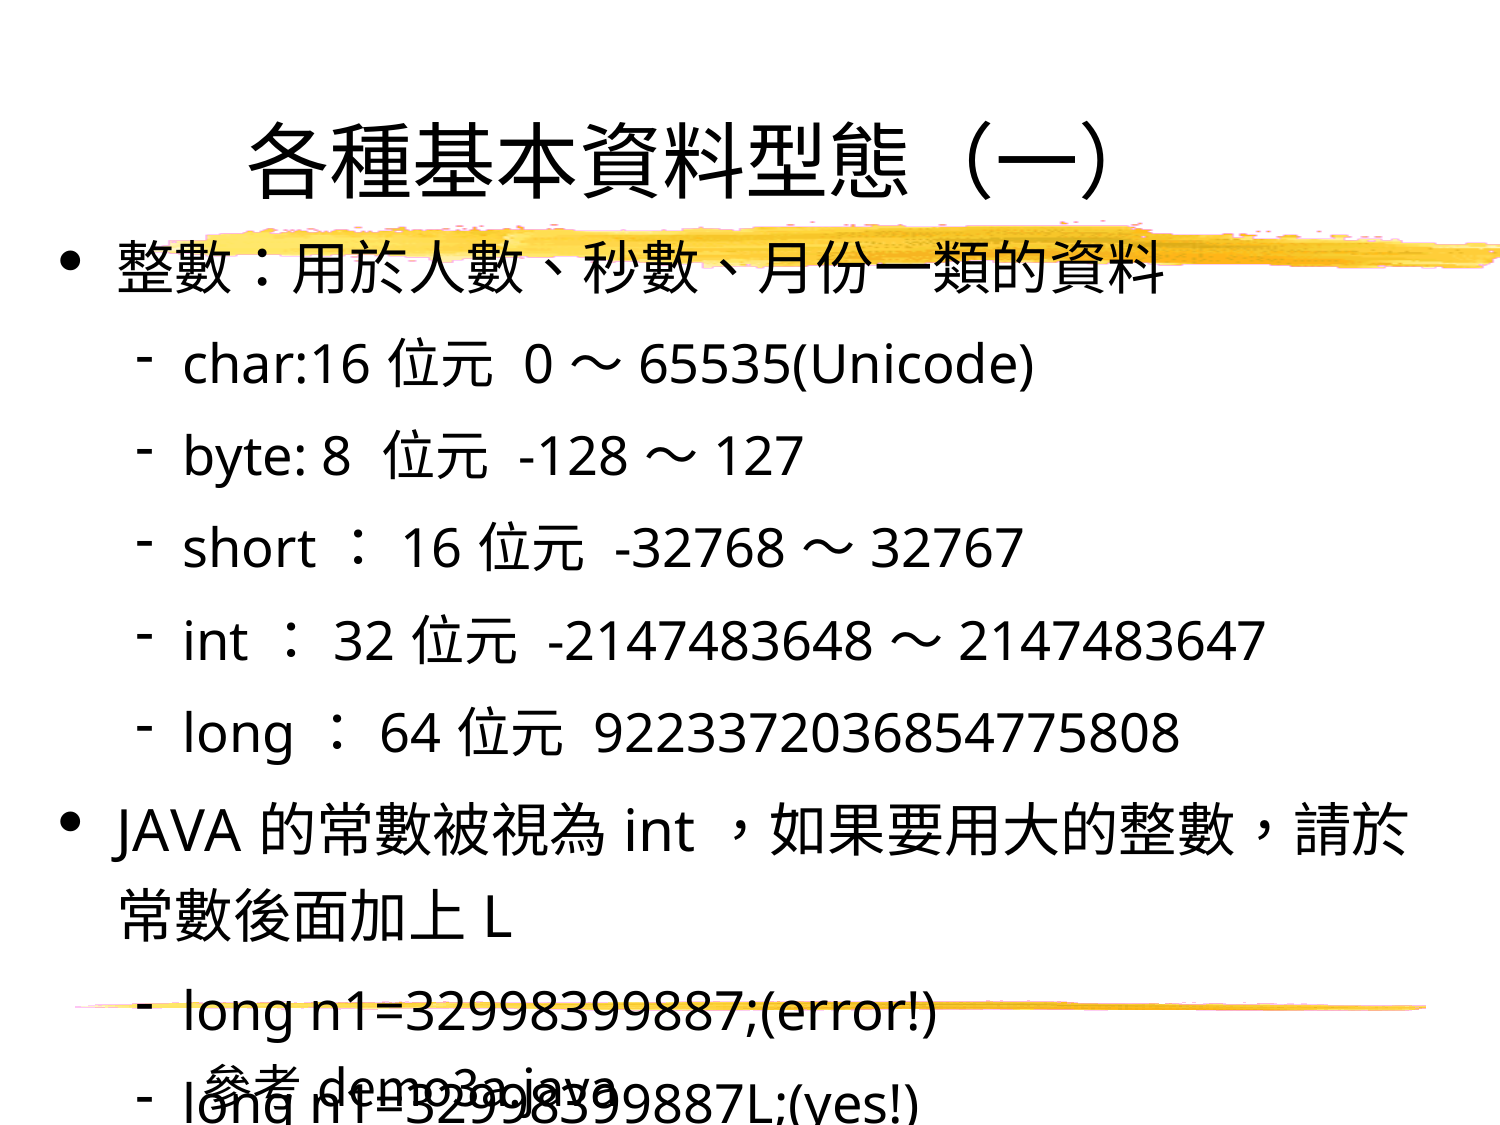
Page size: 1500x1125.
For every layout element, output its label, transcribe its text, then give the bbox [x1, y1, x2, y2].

title 各種基本資料型態（一） [66, 37, 1342, 213]
picture [1463, 215, 1500, 279]
text_box 參考demo3a.java [202, 1043, 889, 1104]
list 整數：用於人數、秒數、月份一類的資料 char:16位元 0～65535(Unicode) byte: 8 位元 -128～127 short：16位元 -32768～32767 int：32位元 -2147483648～2147483647 long：64位元 9223372036854775808 JAVA的常數被視為int，如果要用大的整數，請於常數後面加上L long n1=32998399887;(error!) long n1=32998399887L;(yes!) [45, 213, 1463, 1043]
